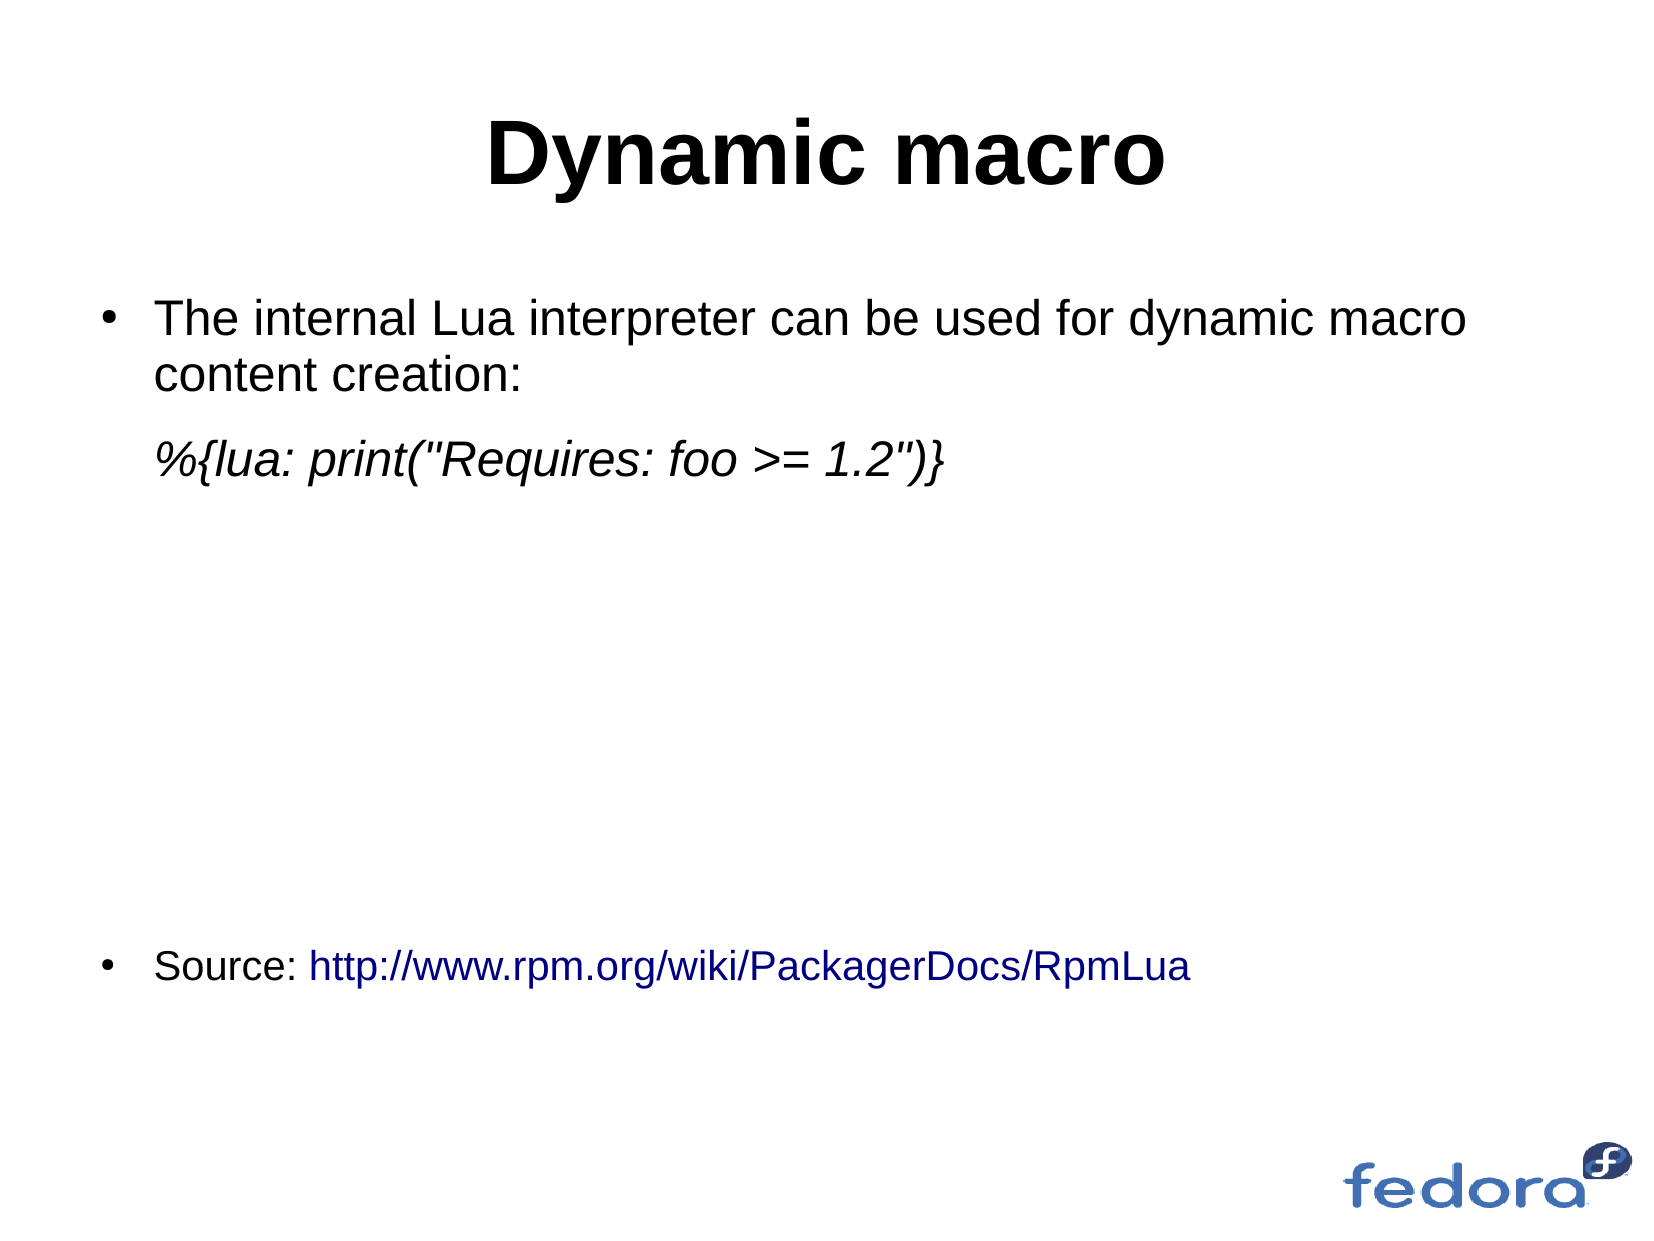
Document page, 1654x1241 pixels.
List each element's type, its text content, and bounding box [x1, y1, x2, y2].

title Dynamic macro [82, 49, 1571, 257]
list The internal Lua interpreter can be used for dynamic macro content creation: %{lua: print("Requires: foo >= 1.2")} Source: http://www.rpm.org/wiki/PackagerDocs/RpmLua [82, 290, 1571, 1109]
picture [1332, 1124, 1651, 1227]
